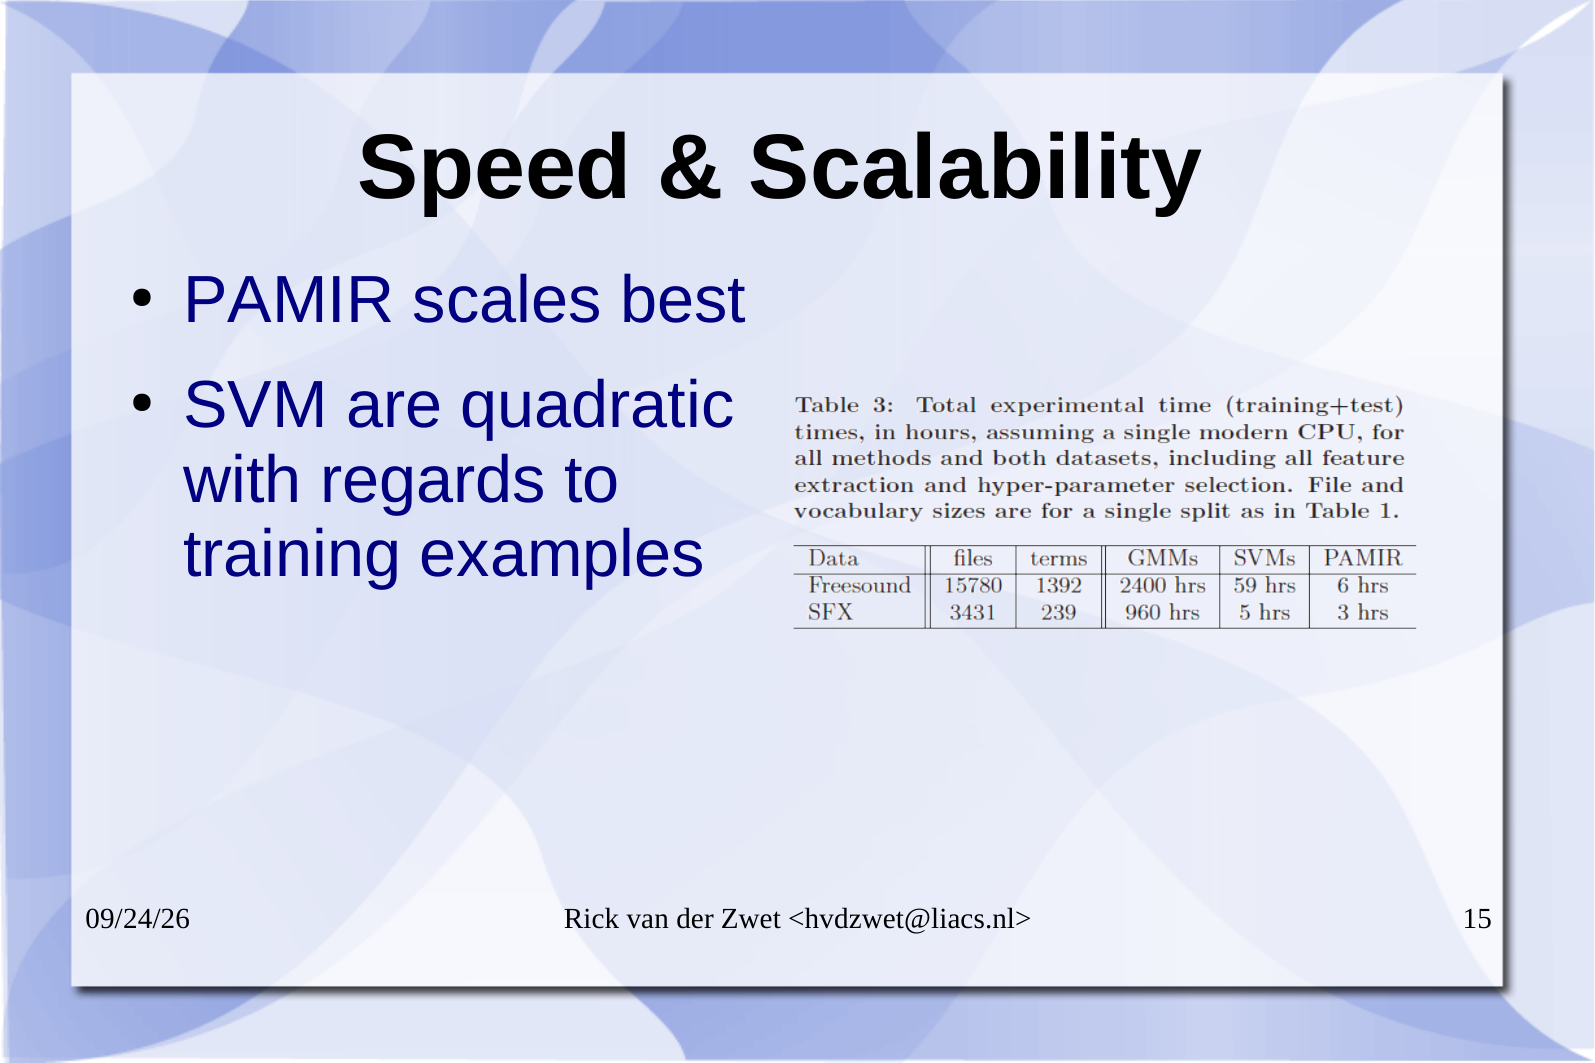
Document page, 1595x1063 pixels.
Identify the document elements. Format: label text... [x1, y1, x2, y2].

list PAMIR scales best SVM are quadratic with regards to training examples [112, 262, 752, 820]
picture [0, 0, 1595, 1063]
title Speed & Scalability [79, 77, 1481, 256]
